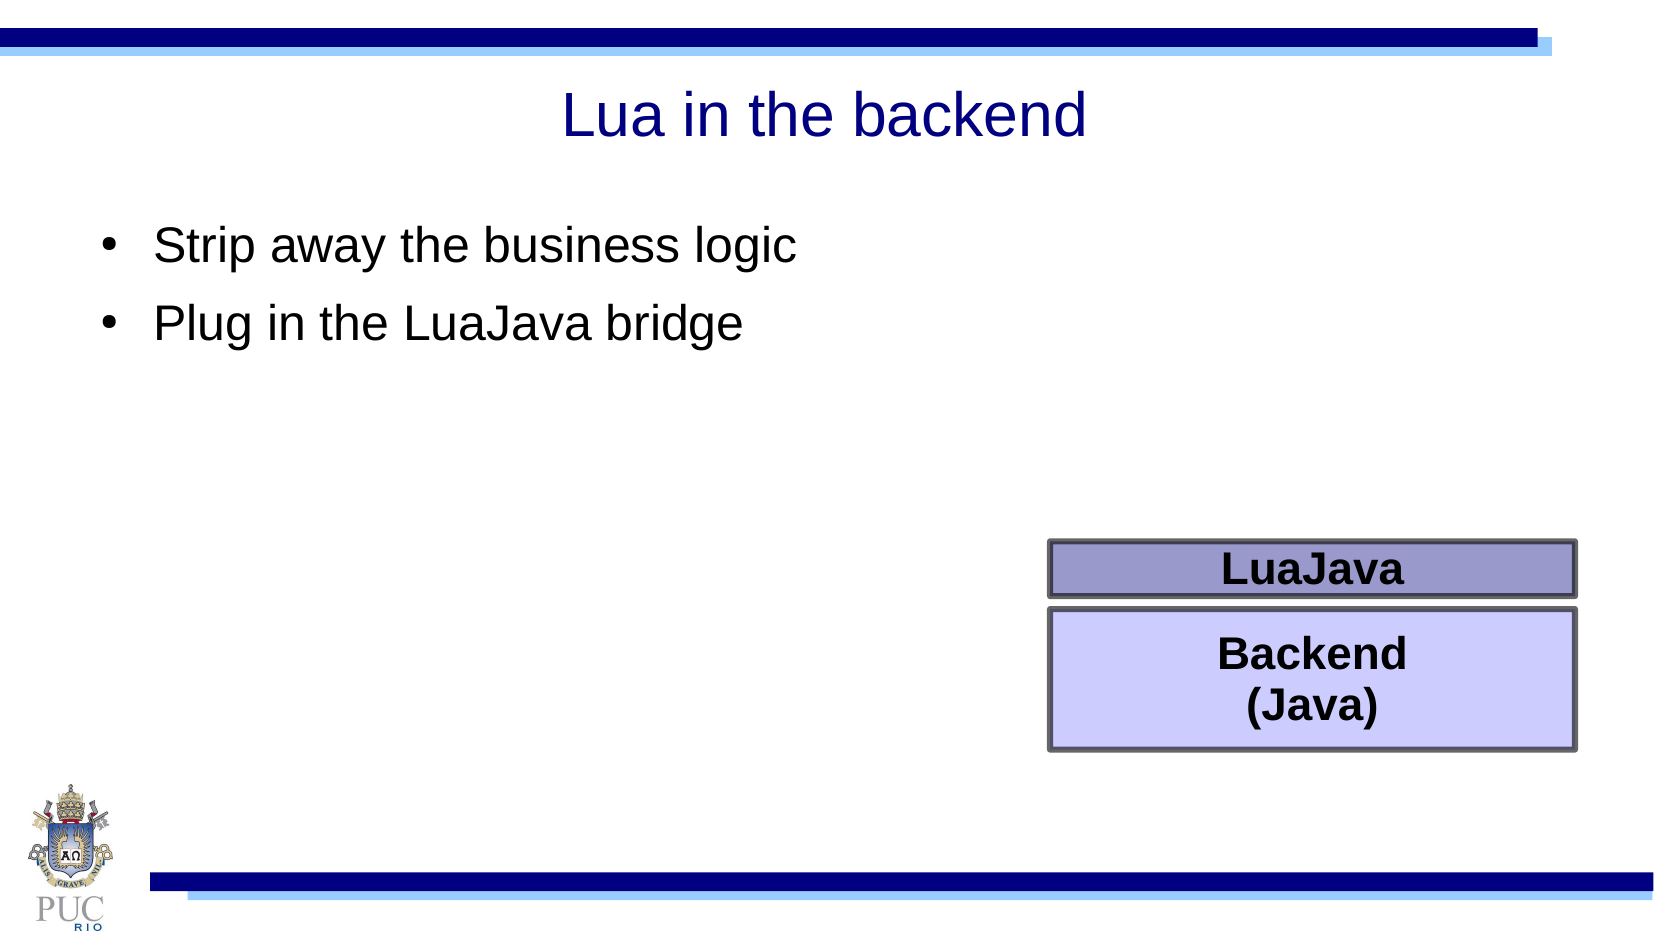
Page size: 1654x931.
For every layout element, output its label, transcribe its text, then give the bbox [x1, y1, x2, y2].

title Lua in the backend [37, 37, 1613, 193]
text_box LuaJava [1050, 541, 1576, 597]
text_box Backend (Java) [1050, 609, 1576, 750]
list Strip away the business logic Plug in the LuaJava bridge [82, 217, 1013, 751]
picture [28, 784, 113, 931]
